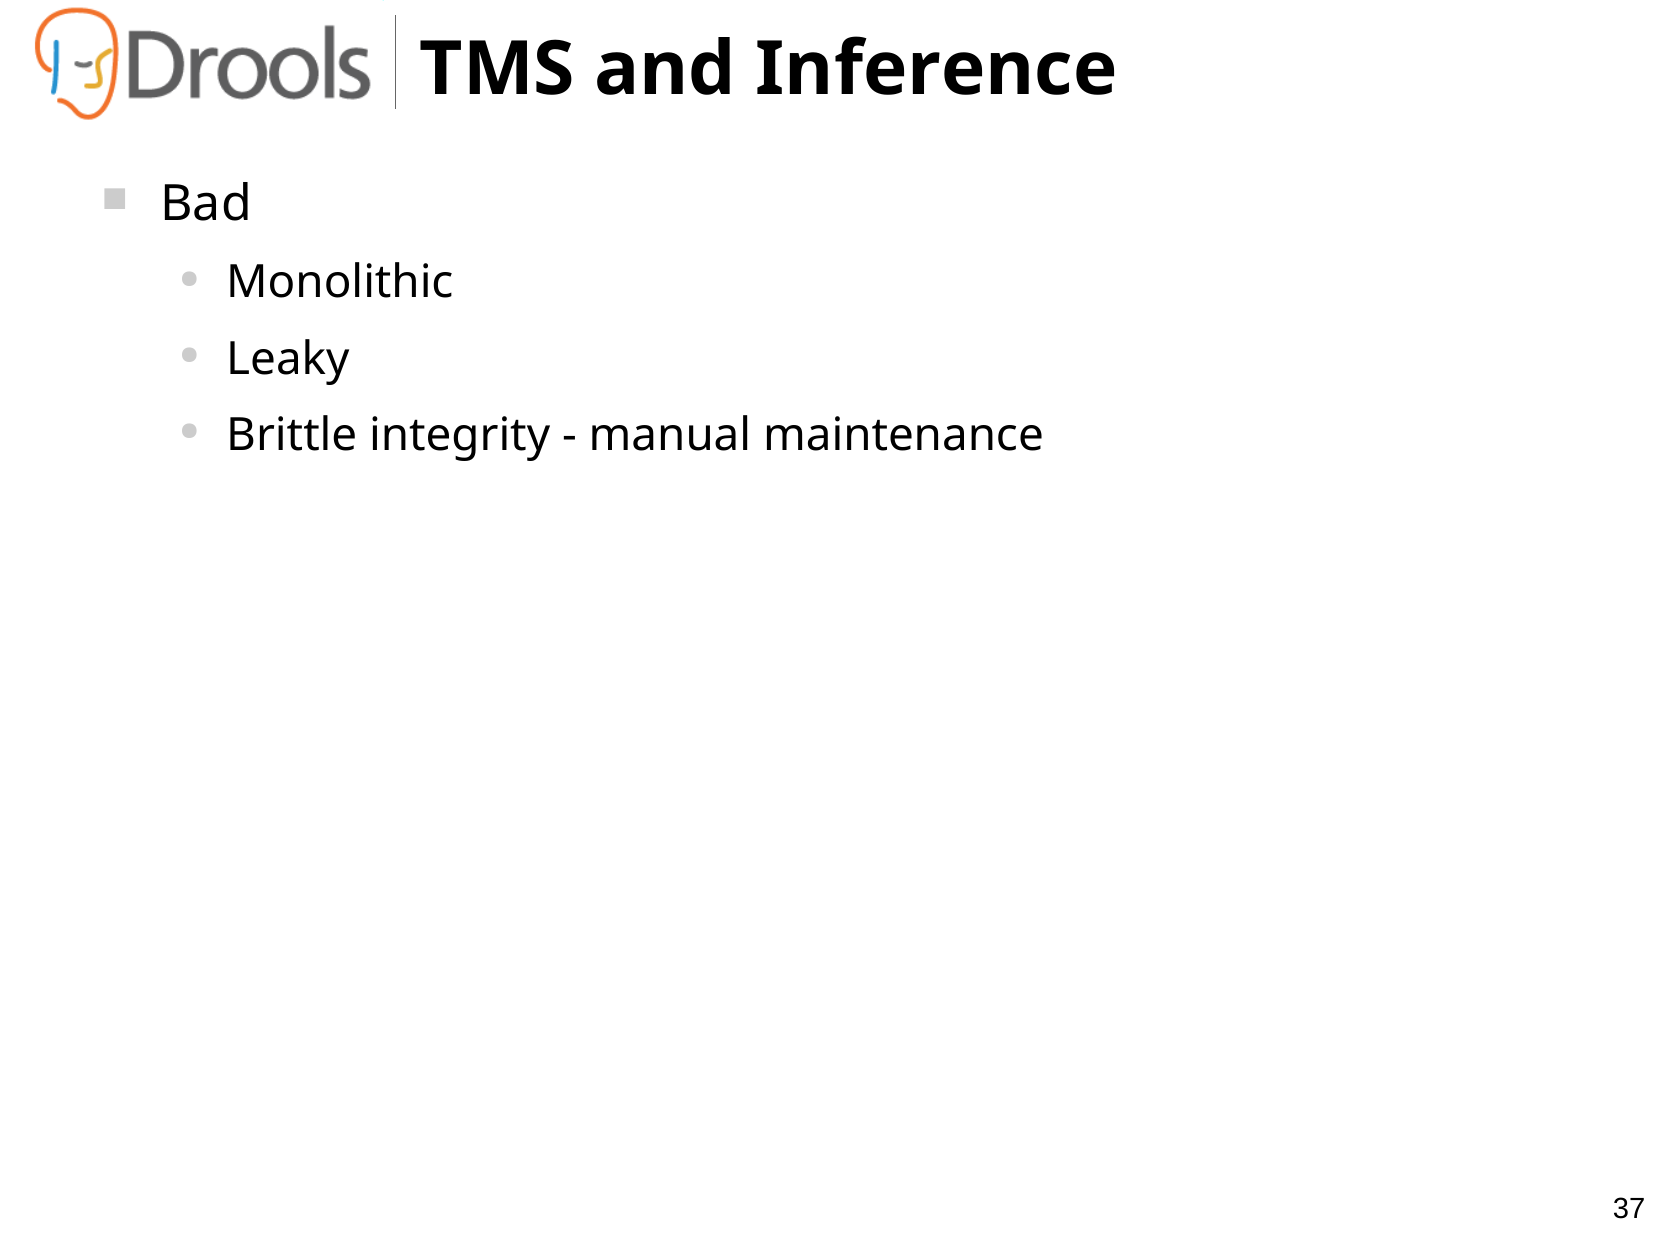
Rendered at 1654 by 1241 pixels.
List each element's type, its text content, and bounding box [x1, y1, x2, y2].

list Bad Monolithic Leaky Brittle integrity - manual maintenance [104, 166, 1517, 934]
title TMS and Inference [419, 12, 1630, 118]
picture [29, 0, 384, 126]
